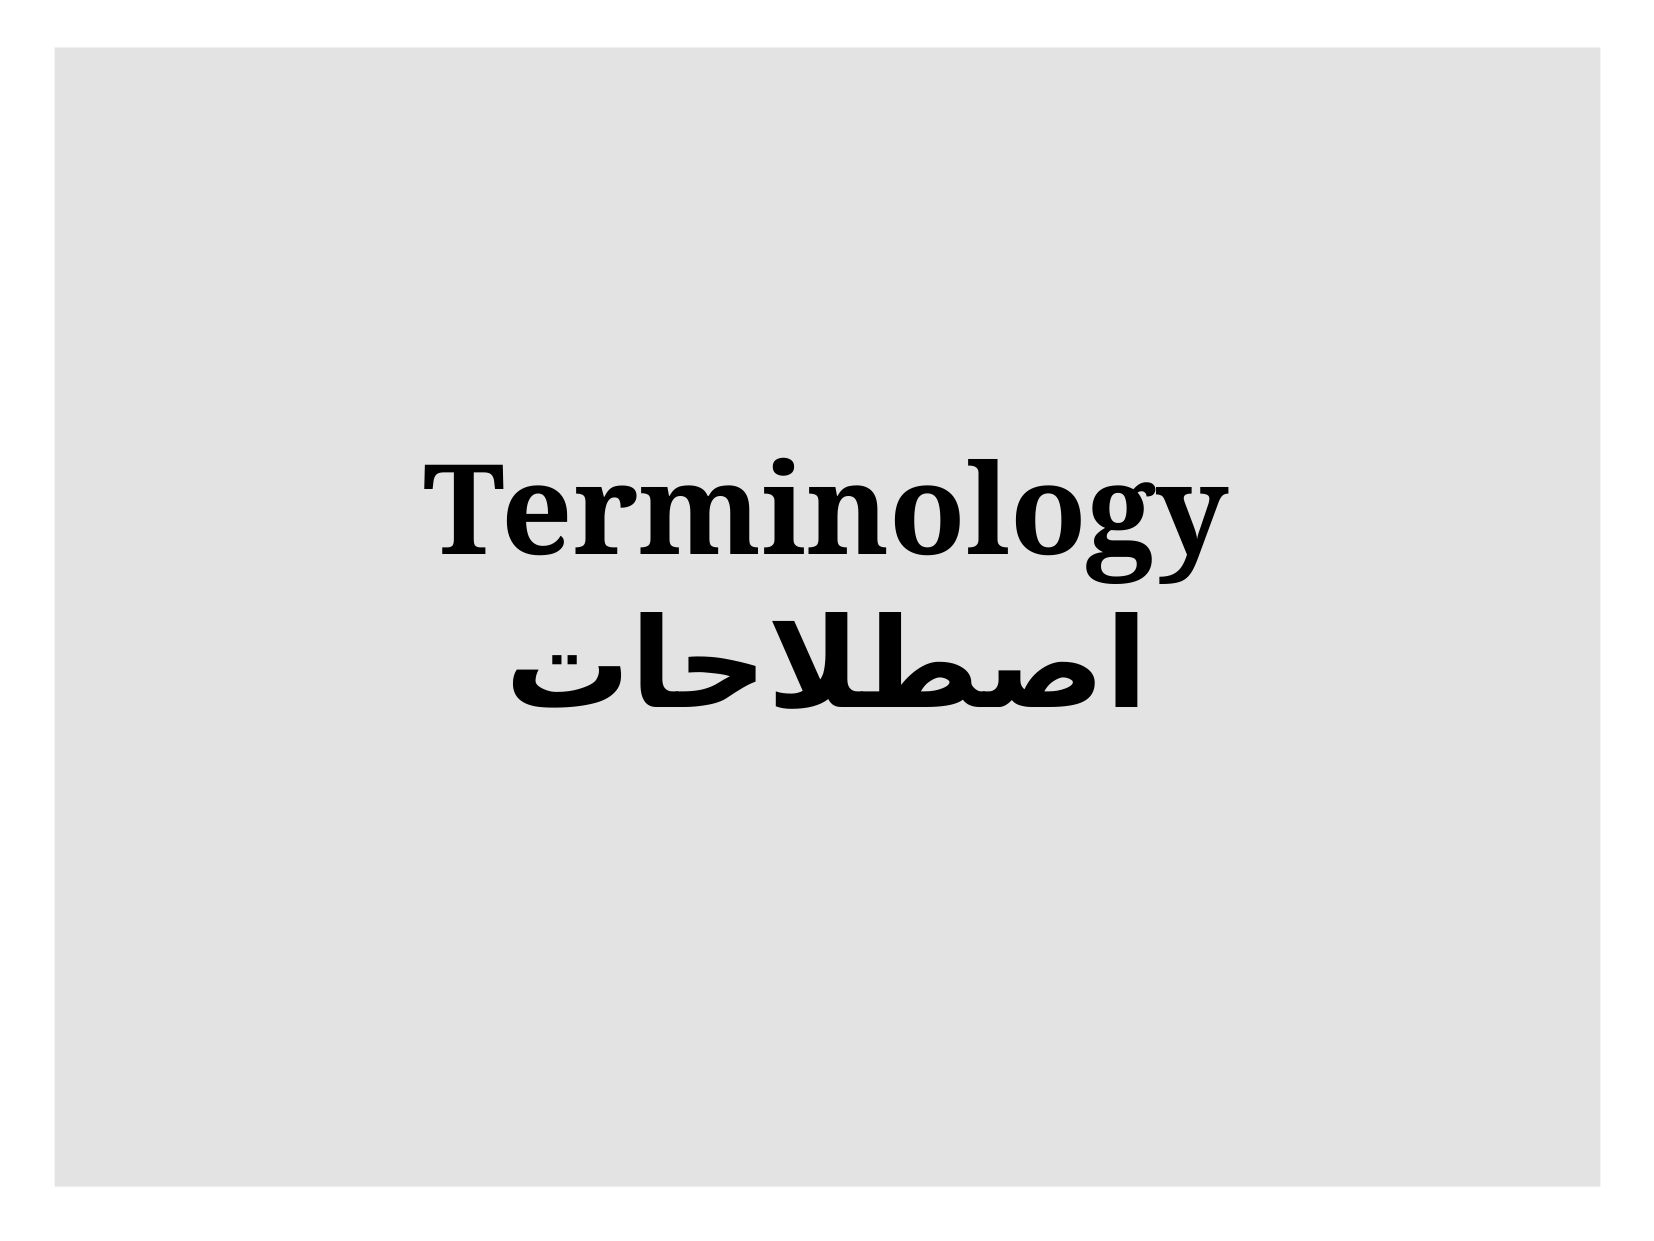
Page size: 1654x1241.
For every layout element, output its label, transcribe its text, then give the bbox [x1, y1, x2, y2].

picture [0, 0, 1654, 1241]
subtitle Terminology اصطلاحات [82, 49, 1571, 1109]
